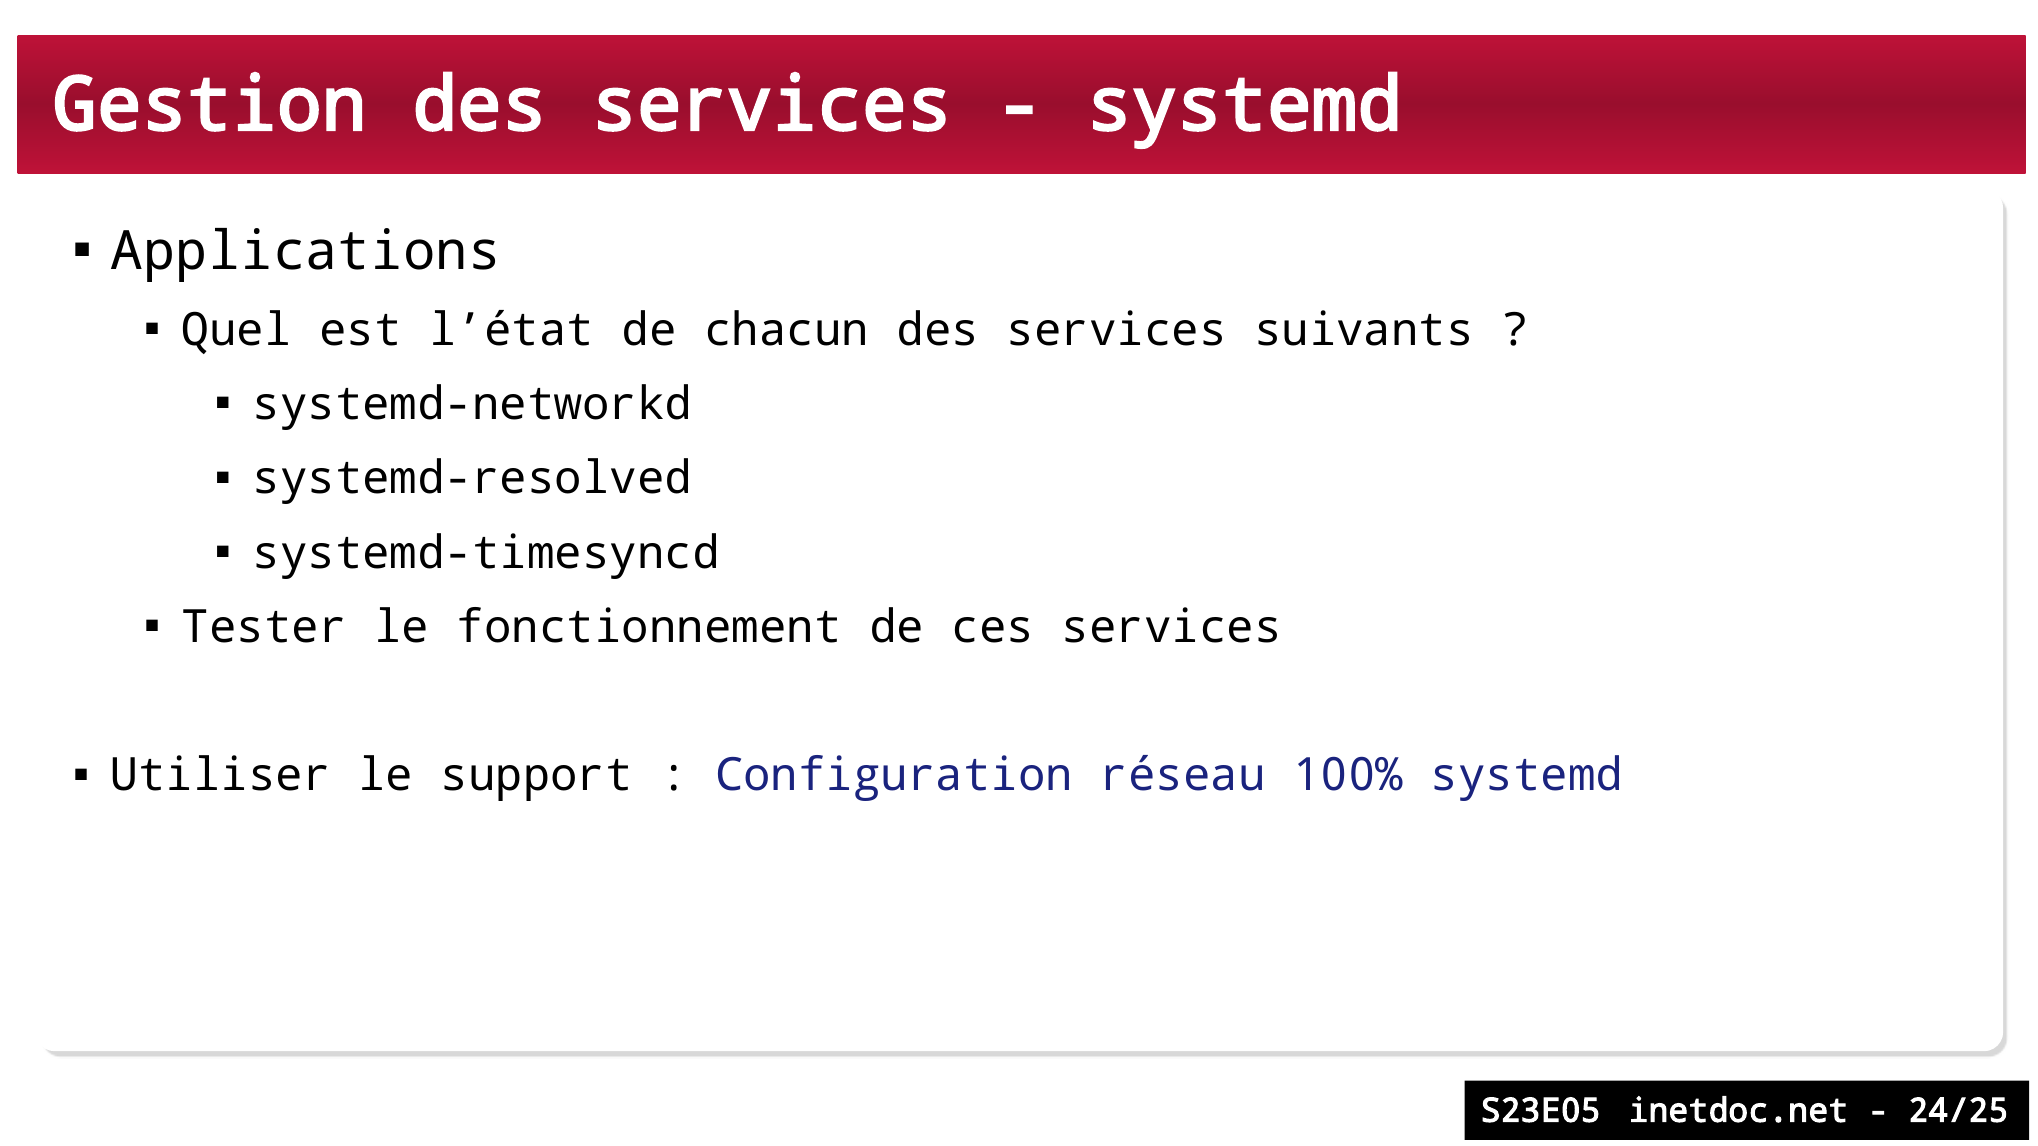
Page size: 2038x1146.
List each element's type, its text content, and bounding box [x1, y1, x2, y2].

text_box Gestion des services - systemd [17, 35, 2026, 174]
text_box S23E05 inetdoc.net - <numéro>/25 [1464, 1080, 2030, 1140]
text_box Applications Quel est l’état de chacun des services suivants ? systemd-networkd systemd-resolved systemd-timesyncd Tester le fonctionnement de ces services Utiliser le support : Configuration réseau 100% systemd [35, 188, 2004, 1052]
